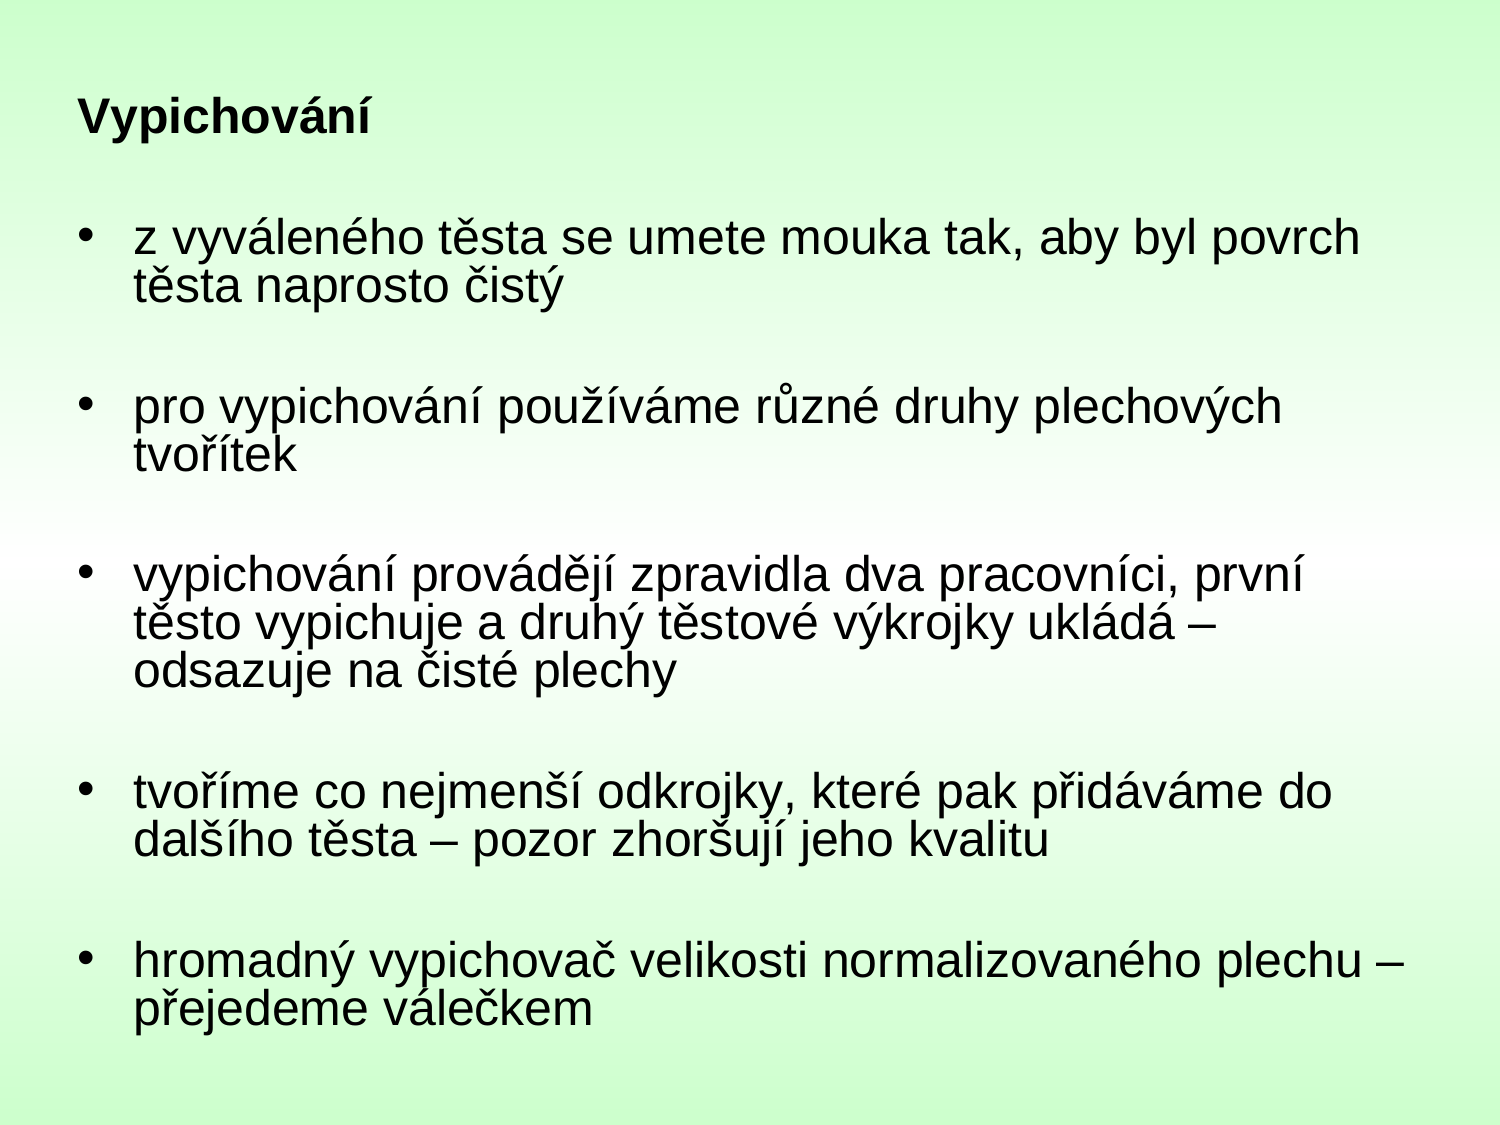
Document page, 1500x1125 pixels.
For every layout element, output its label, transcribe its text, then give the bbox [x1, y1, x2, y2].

list Vypichování z vyváleného těsta se umete mouka tak, aby byl povrch těsta naprosto čistý pro vypichování používáme různé druhy plechových tvořítek vypichování provádějí zpravidla dva pracovníci, první těsto vypichuje a druhý těstové výkrojky ukládá – odsazuje na čisté plechy tvoříme co nejmenší odkrojky, které pak přidáváme do dalšího těsta – pozor zhoršují jeho kvalitu hromadný vypichovač velikosti normalizovaného plechu – přejedeme válečkem [62, 87, 1438, 1063]
